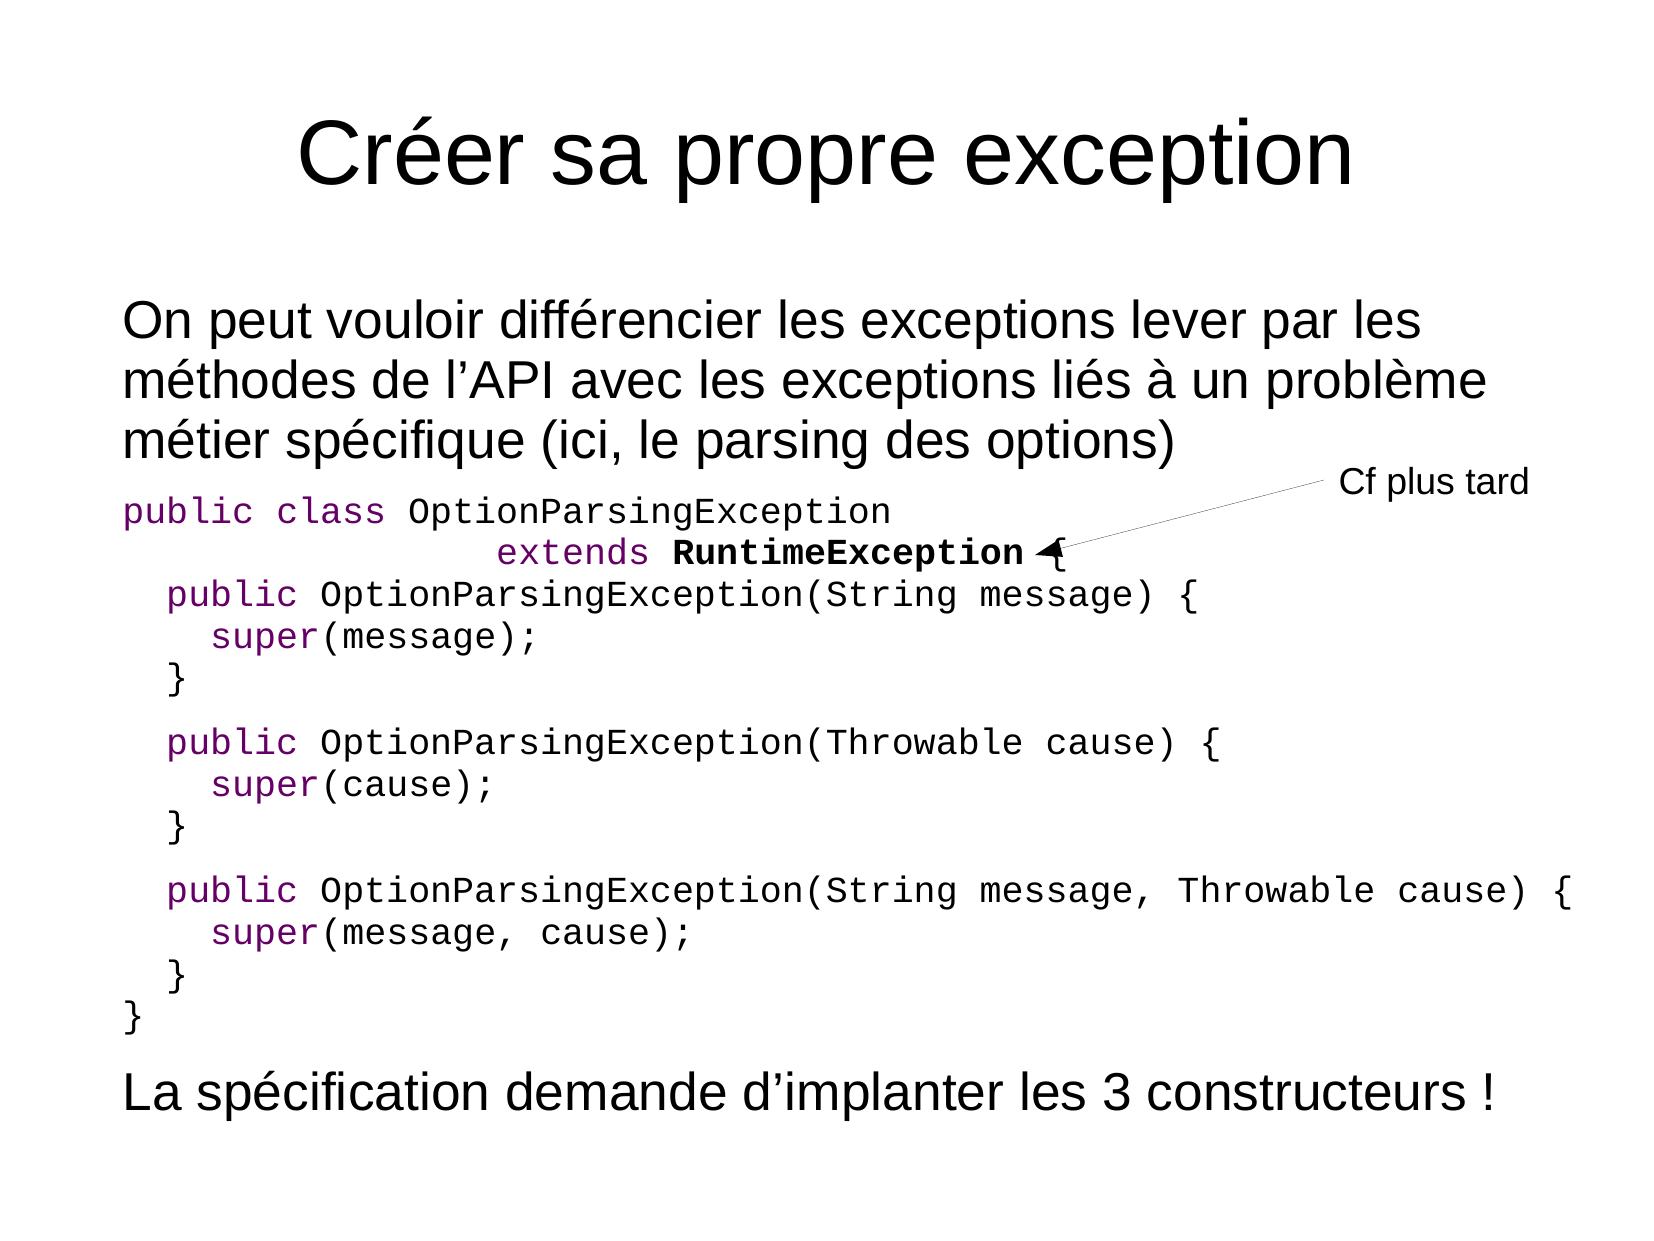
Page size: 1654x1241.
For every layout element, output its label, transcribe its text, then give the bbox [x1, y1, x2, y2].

list On peut vouloir différencier les exceptions lever par les méthodes de l’API avec les exceptions liés à un problème métier spécifique (ici, le parsing des options) public class OptionParsingException extends RuntimeException { public OptionParsingException(String message) { super(message); } public OptionParsingException(Throwable cause) { super(cause); } public OptionParsingException(String message, Throwable cause) { super(message, cause); } } La spécification demande d’implanter les 3 constructeurs ! [65, 290, 1588, 1171]
title Créer sa propre exception [82, 49, 1571, 257]
text_box Cf plus tard [1323, 453, 1546, 511]
